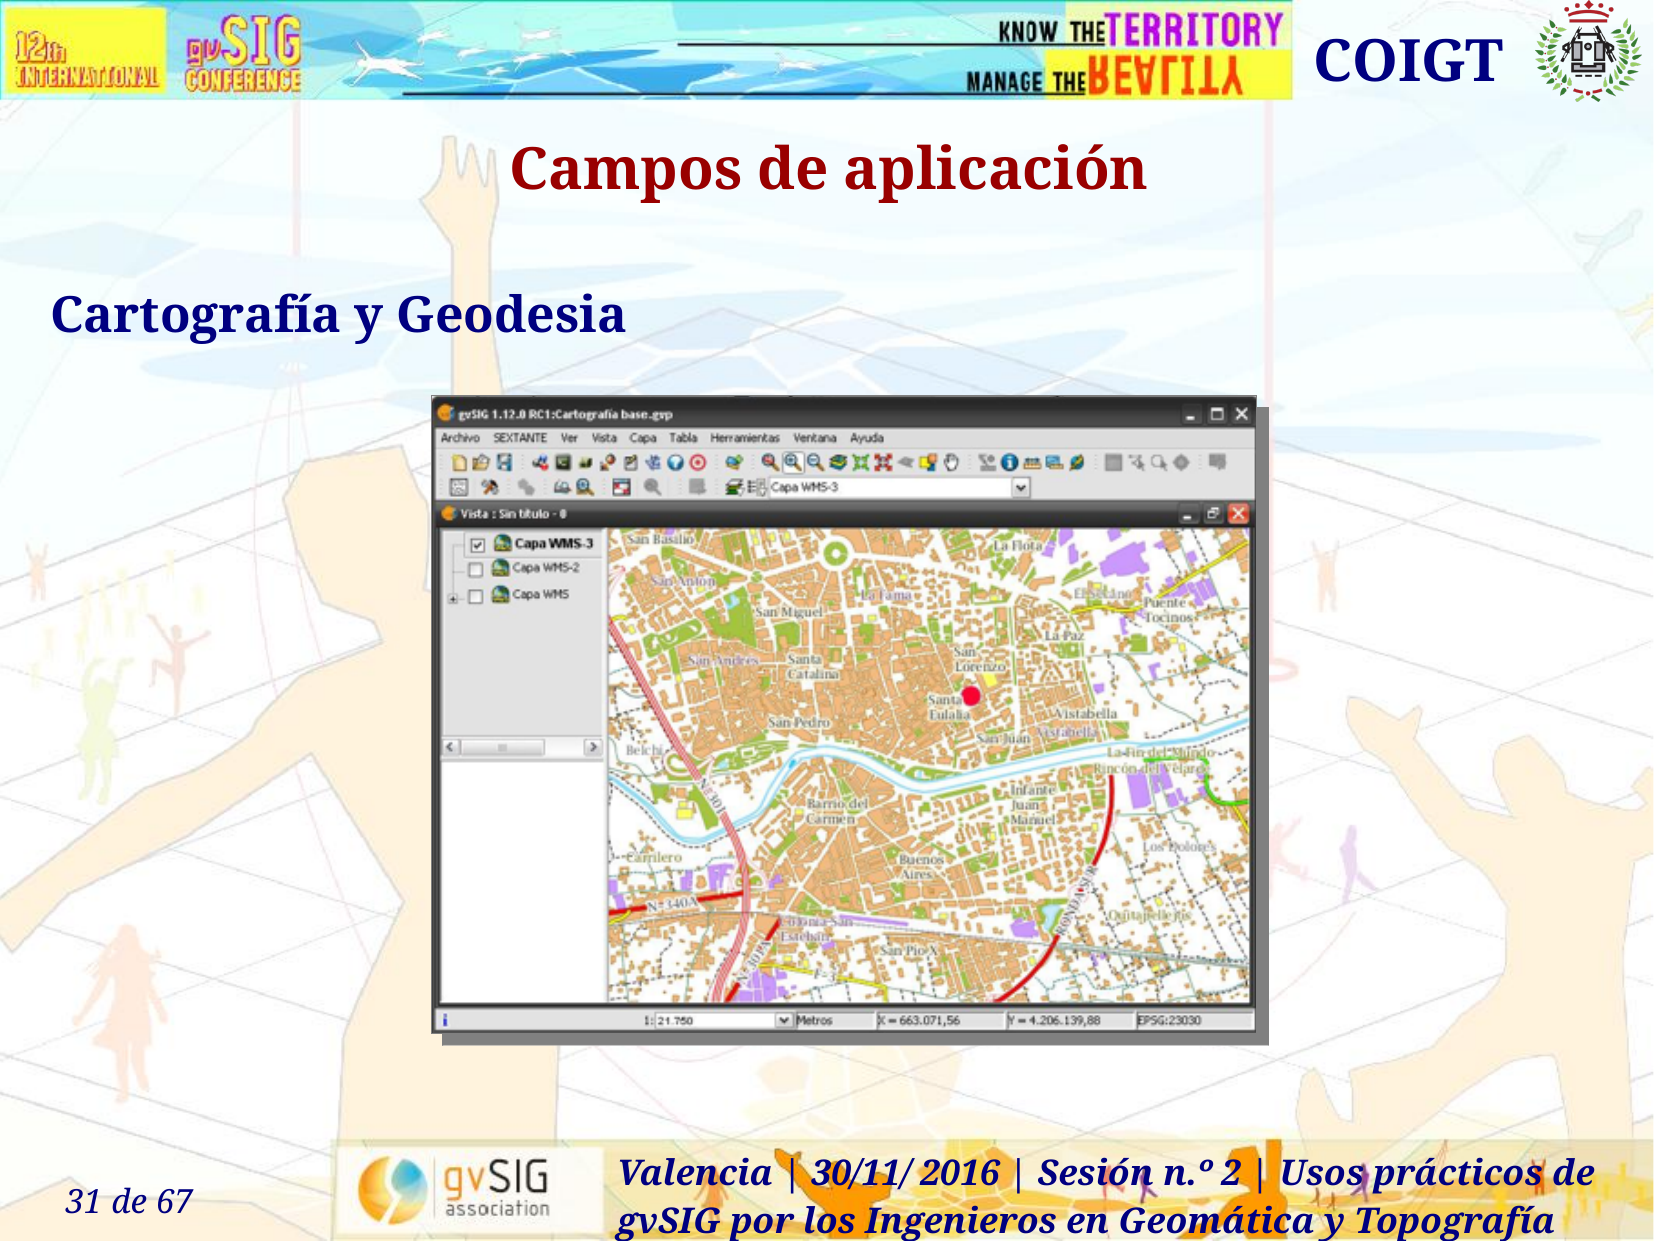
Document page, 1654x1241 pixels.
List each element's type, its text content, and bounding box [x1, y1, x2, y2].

text_box <número> de 67 [50, 1170, 383, 1241]
picture [0, 0, 1654, 1241]
text_box Campos de aplicación [28, 120, 1630, 202]
text_box Cartografía y Geodesia [35, 271, 1571, 843]
text_box COIGT [1299, 12, 1654, 148]
text_box Valencia | 30/11/ 2016 | Sesión n.º 2 | Usos prácticos de gvSIG por los Ingenieros en Geomática y Topografía [602, 1140, 1654, 1241]
